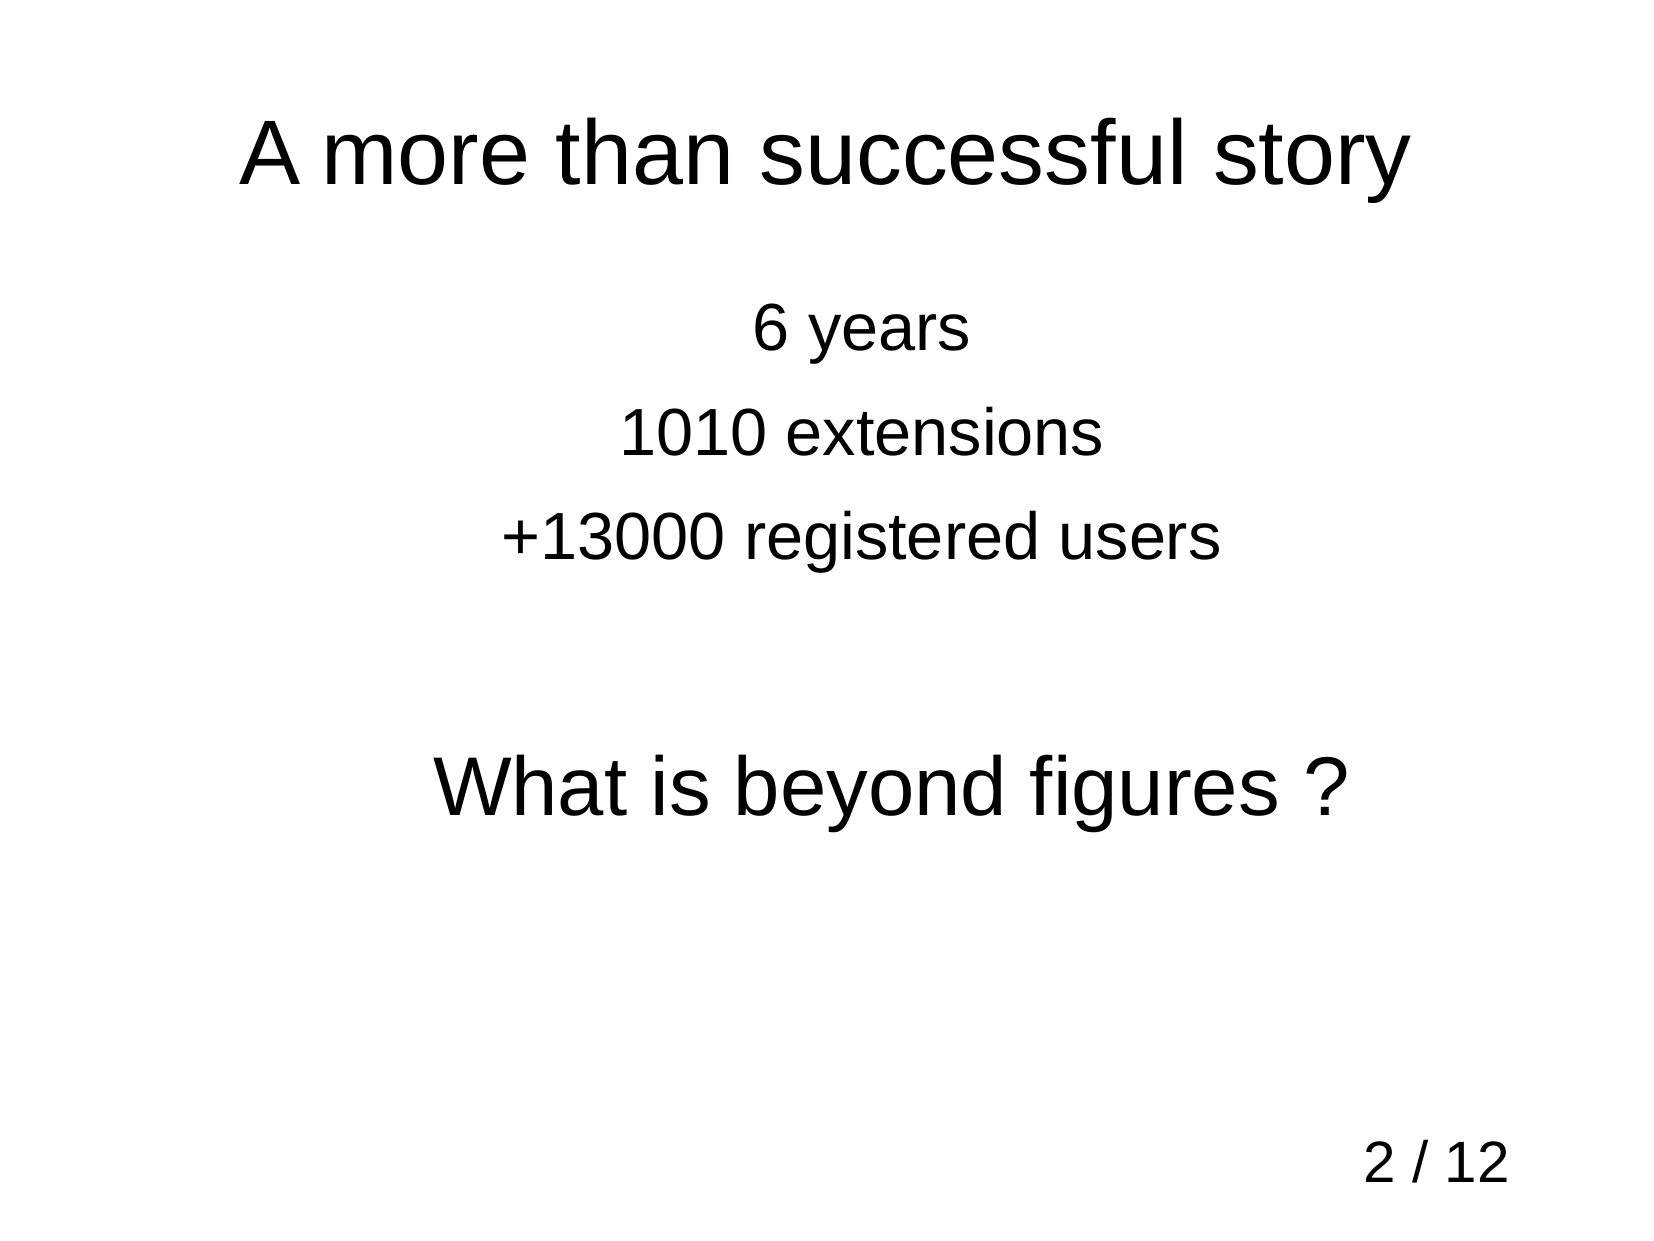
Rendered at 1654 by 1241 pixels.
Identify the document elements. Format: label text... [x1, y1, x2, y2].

list 6 years 1010 extensions +13000 registered users [82, 290, 1571, 626]
title A more than successful story [82, 49, 1571, 257]
text_box <numéro> / 12 [1321, 1122, 1654, 1229]
text_box What is beyond figures ? [318, 732, 1465, 841]
